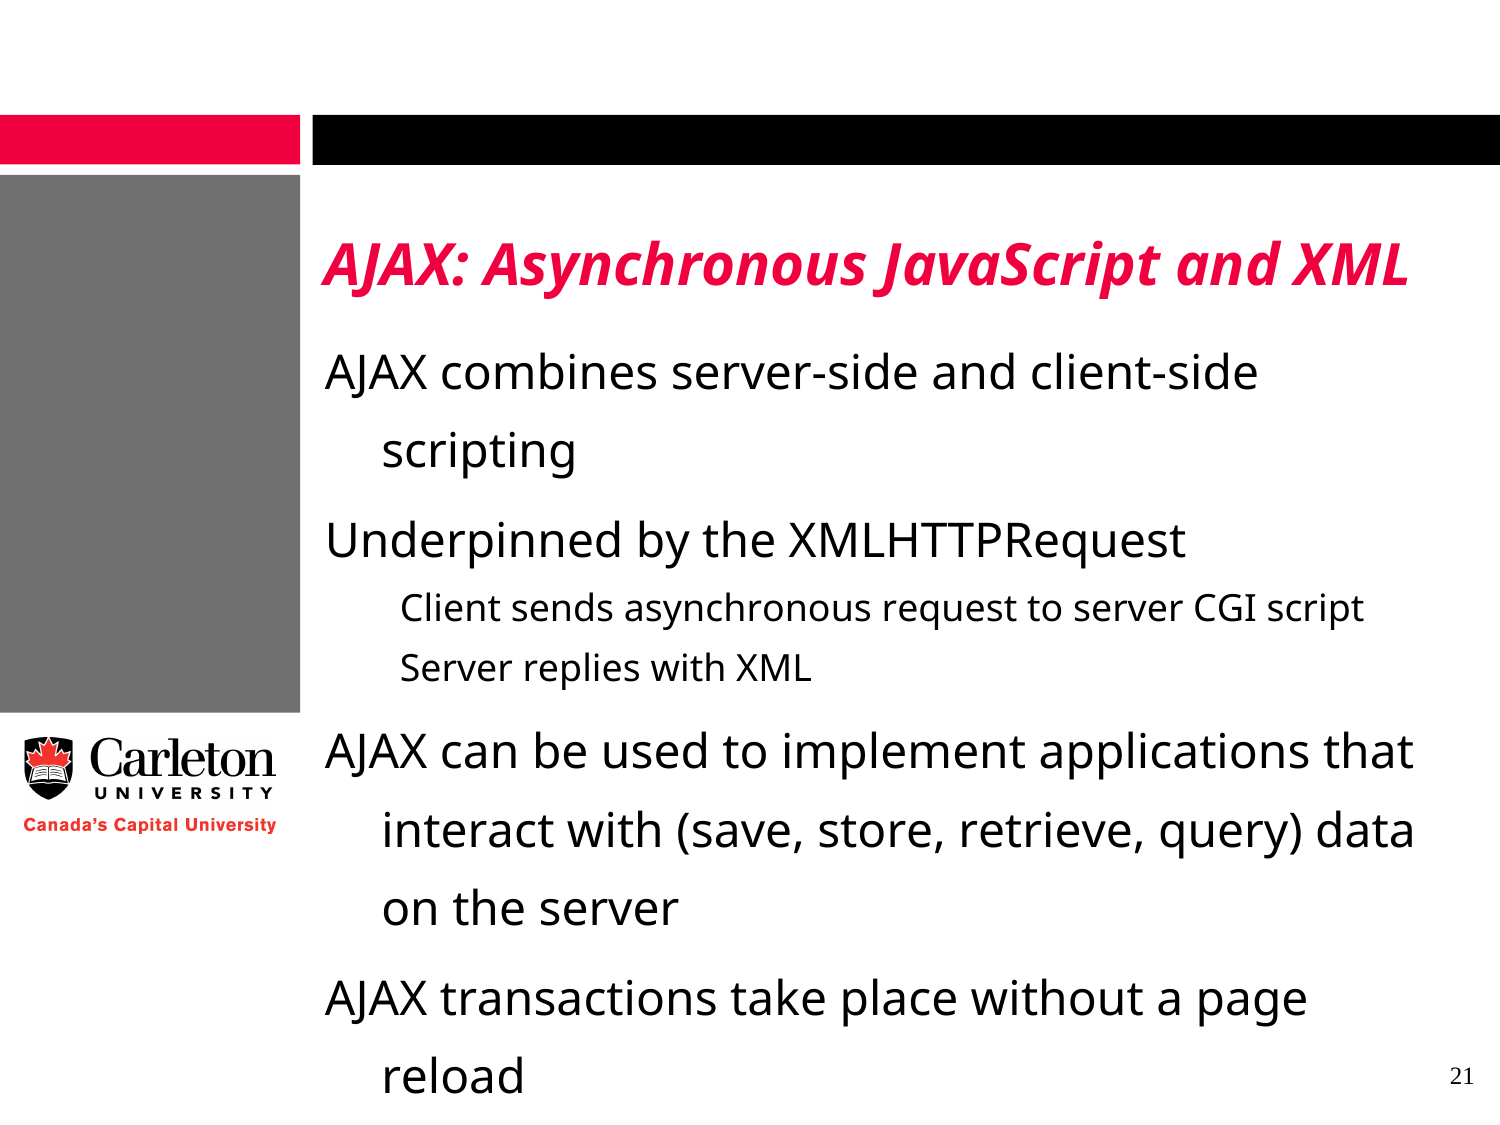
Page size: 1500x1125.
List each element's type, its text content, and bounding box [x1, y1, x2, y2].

picture [24, 737, 276, 834]
title AJAX: Asynchronous JavaScript and XML [324, 194, 1450, 324]
list AJAX combines server-side and client-side scripting Underpinned by the XMLHTTPRequest Client sends asynchronous request to server CGI script Server replies with XML AJAX can be used to implement applications that interact with (save, store, retrieve, query) data on the server AJAX transactions take place without a page reload [324, 324, 1450, 1036]
